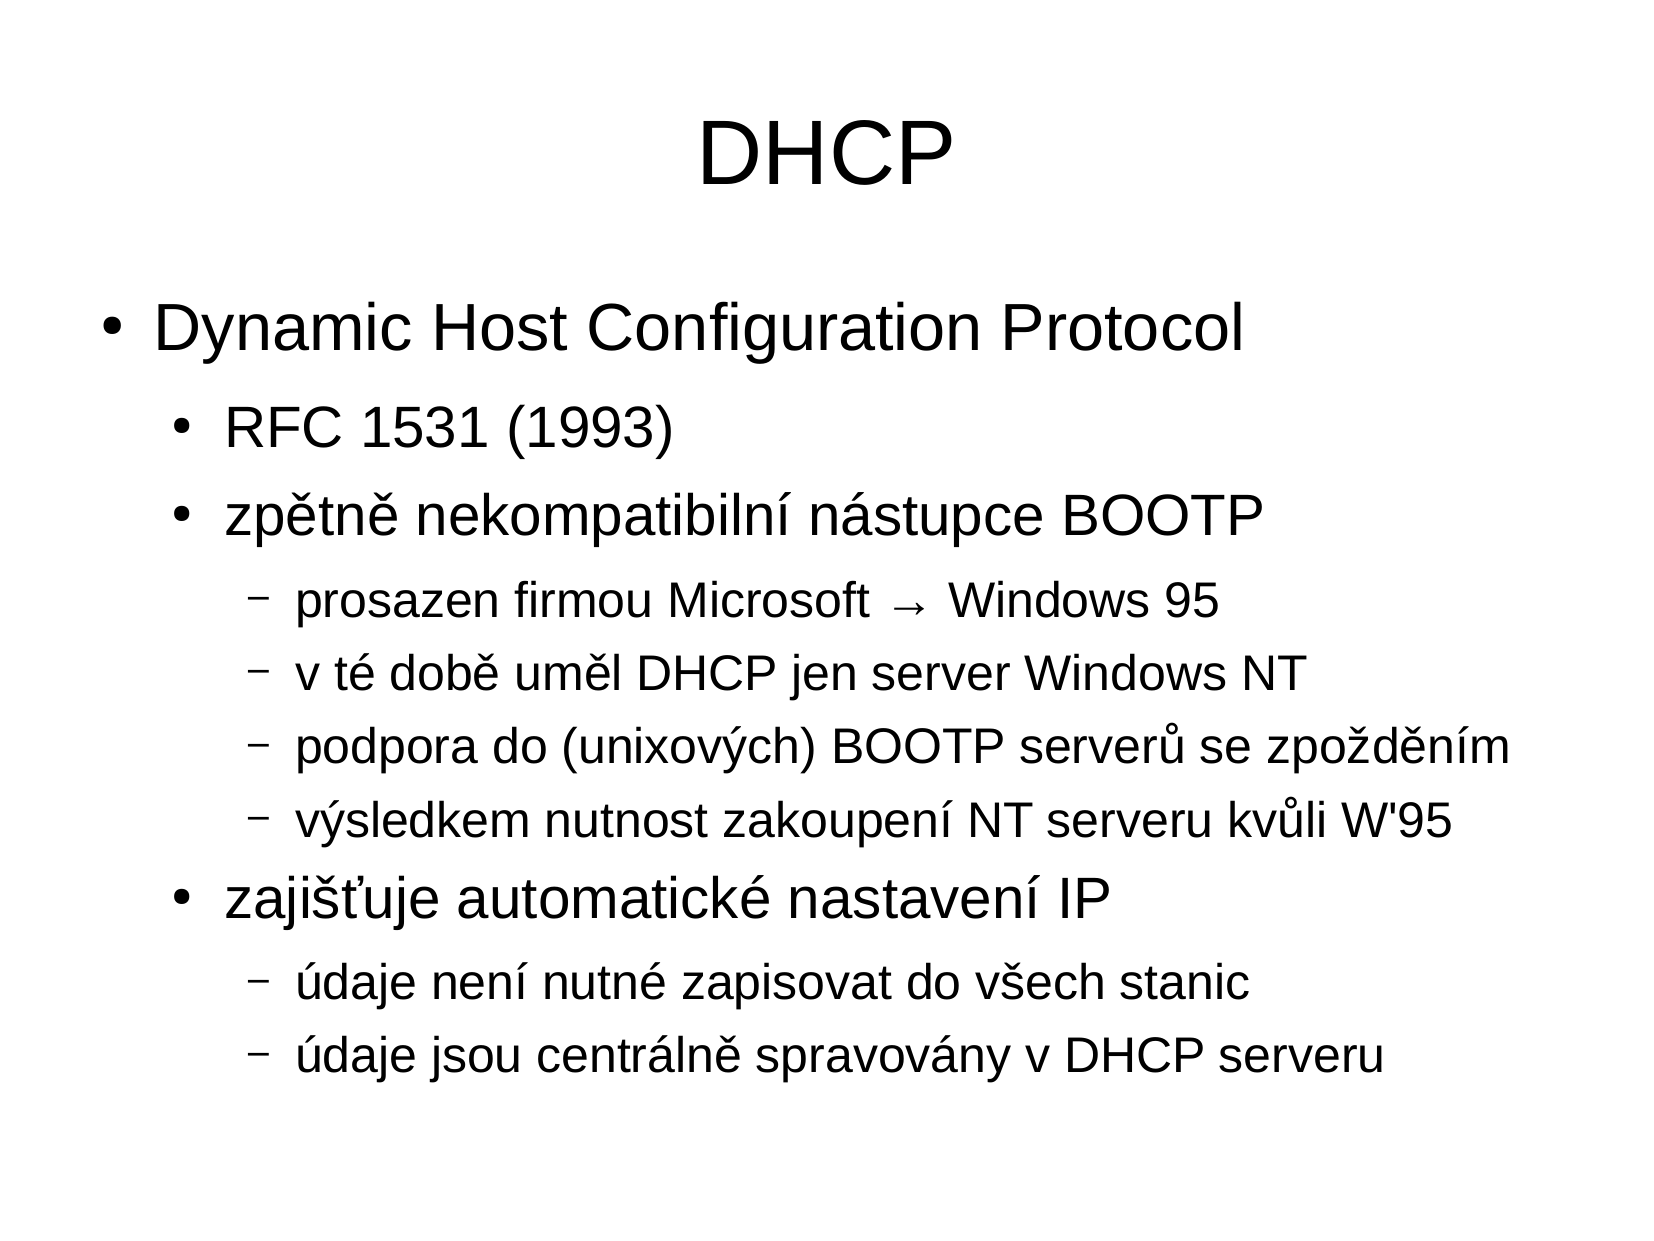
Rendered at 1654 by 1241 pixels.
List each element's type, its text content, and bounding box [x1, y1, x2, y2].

title DHCP [82, 49, 1571, 257]
list Dynamic Host Configuration Protocol RFC 1531 (1993) zpětně nekompatibilní nástupce BOOTP prosazen firmou Microsoft → Windows 95 v té době uměl DHCP jen server Windows NT podpora do (unixových) BOOTP serverů se zpožděním výsledkem nutnost zakoupení NT serveru kvůli W'95 zajišťuje automatické nastavení IP údaje není nutné zapisovat do všech stanic údaje jsou centrálně spravovány v DHCP serveru [82, 290, 1571, 1084]
